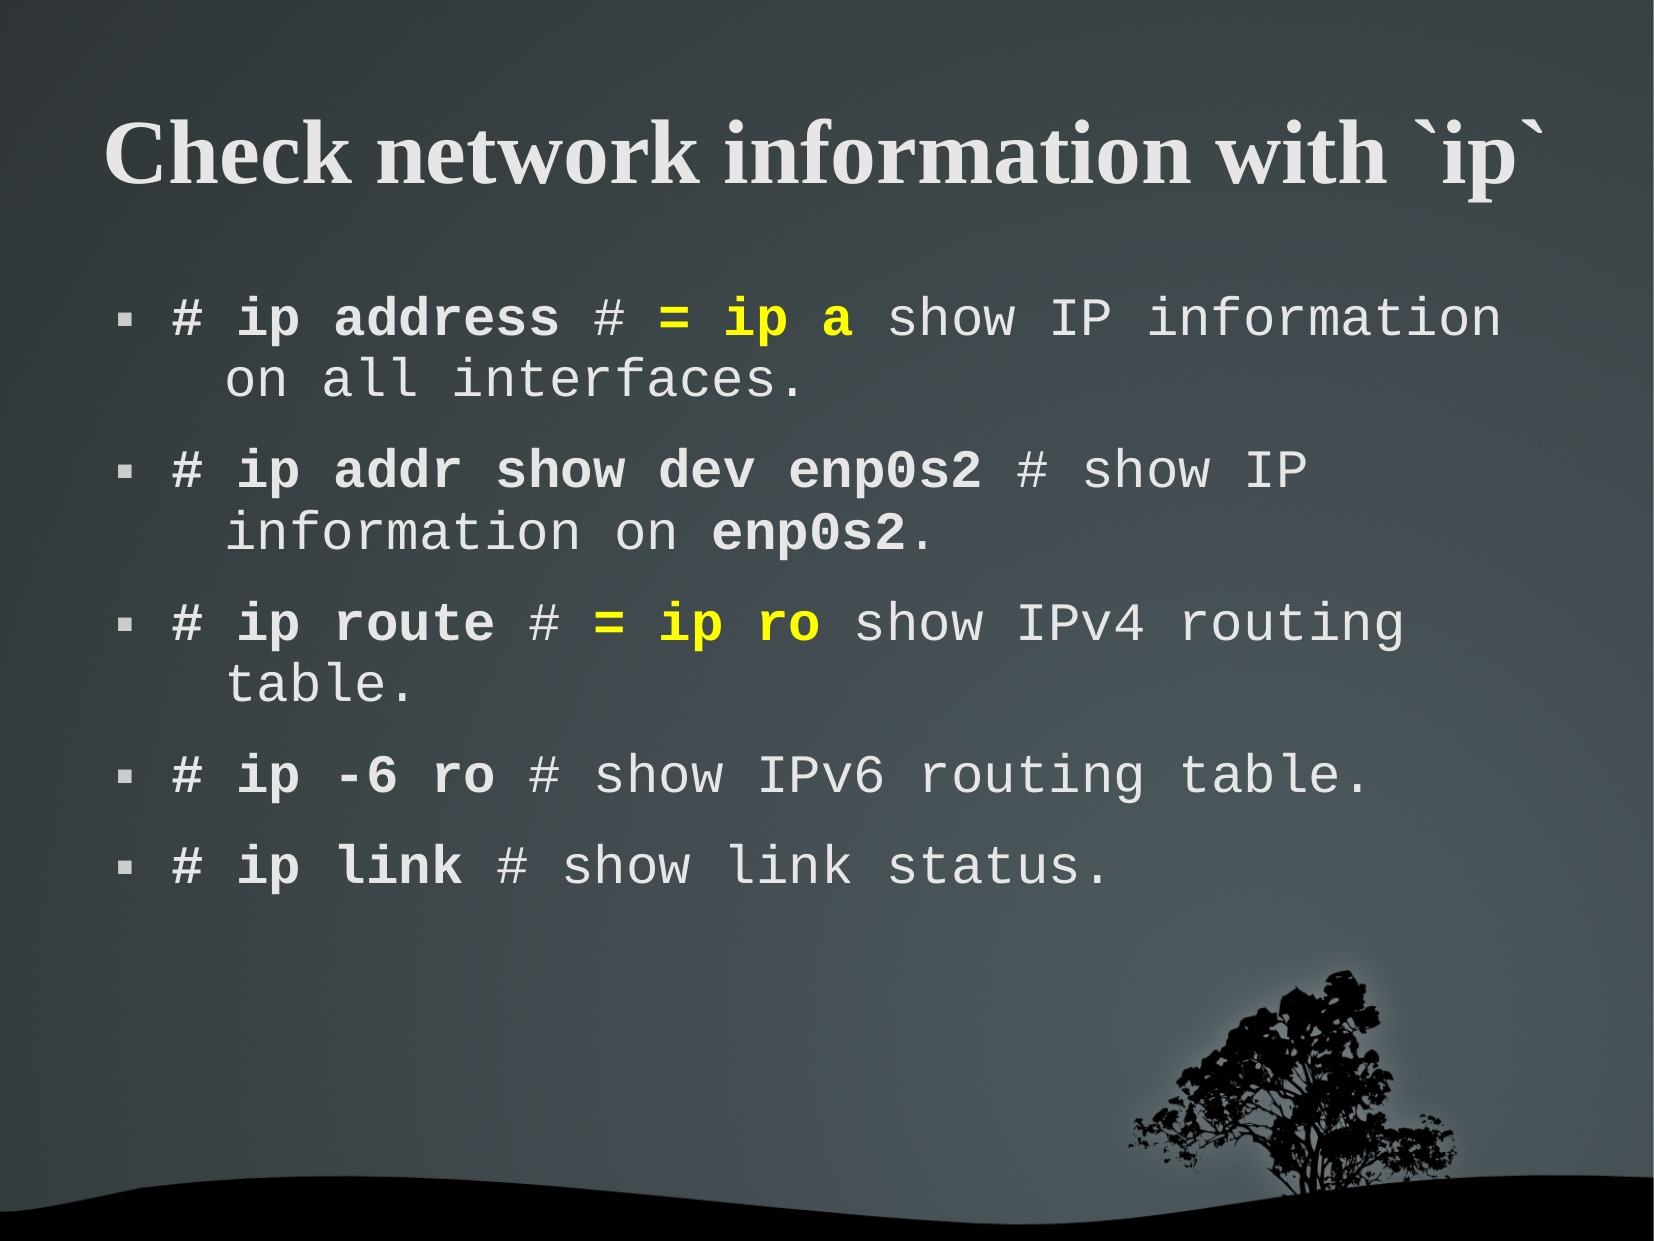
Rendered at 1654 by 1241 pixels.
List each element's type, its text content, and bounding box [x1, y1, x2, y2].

picture [0, 0, 1654, 1241]
title Check network information with `ip` [82, 49, 1571, 257]
list # ip address # = ip a show IP information on all interfaces. # ip addr show dev enp0s2 # show IP information on enp0s2. # ip route # = ip ro show IPv4 routing table. # ip -6 ro # show IPv6 routing table. # ip link # show link status. [82, 290, 1571, 1176]
